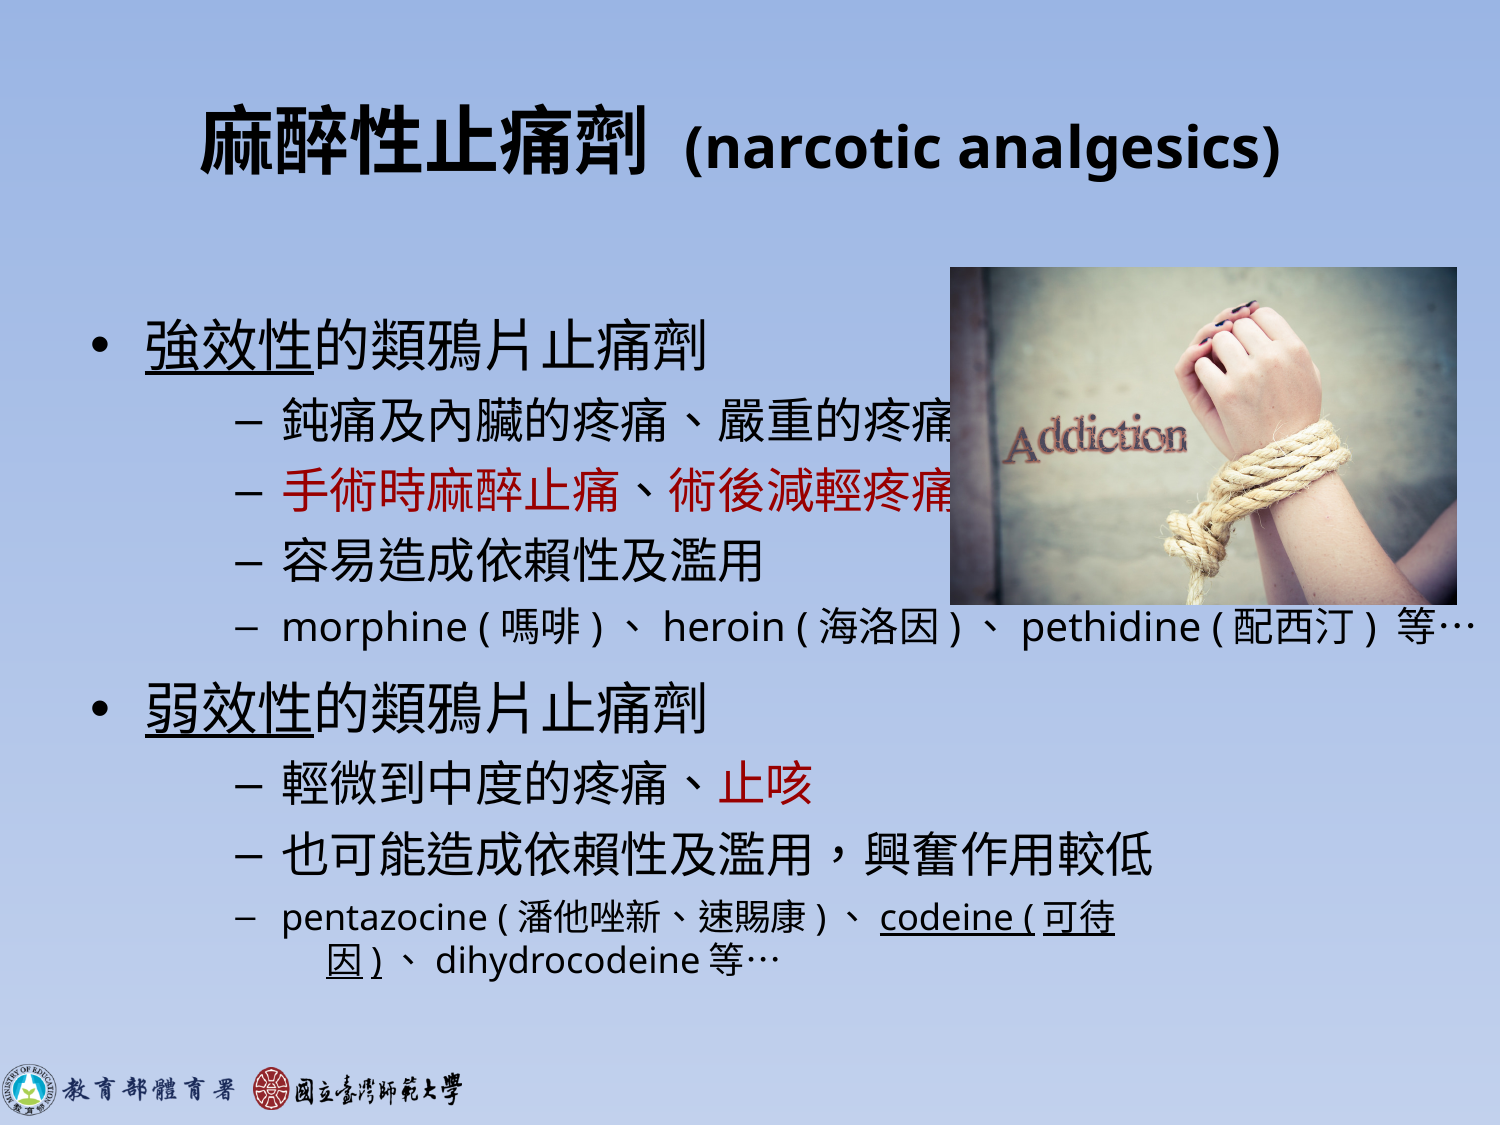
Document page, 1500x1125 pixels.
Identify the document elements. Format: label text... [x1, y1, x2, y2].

picture [950, 267, 1457, 605]
title 麻醉性止痛劑 (narcotic analgesics) [75, 45, 1426, 233]
list 強效性的類鴉片止痛劑 鈍痛及內臟的疼痛、嚴重的疼痛 手術時麻醉止痛、術後減輕疼痛 容易造成依賴性及濫用 morphine (嗎啡)、heroin (海洛因)、pethidine (配西汀) 等… 弱效性的類鴉片止痛劑 輕微到中度的疼痛、止咳 也可能造成依賴性及濫用，興奮作用較低 pentazocine (潘他唑新、速賜康)、codeine (可待因)、dihydrocodeine等… [75, 302, 1500, 1036]
